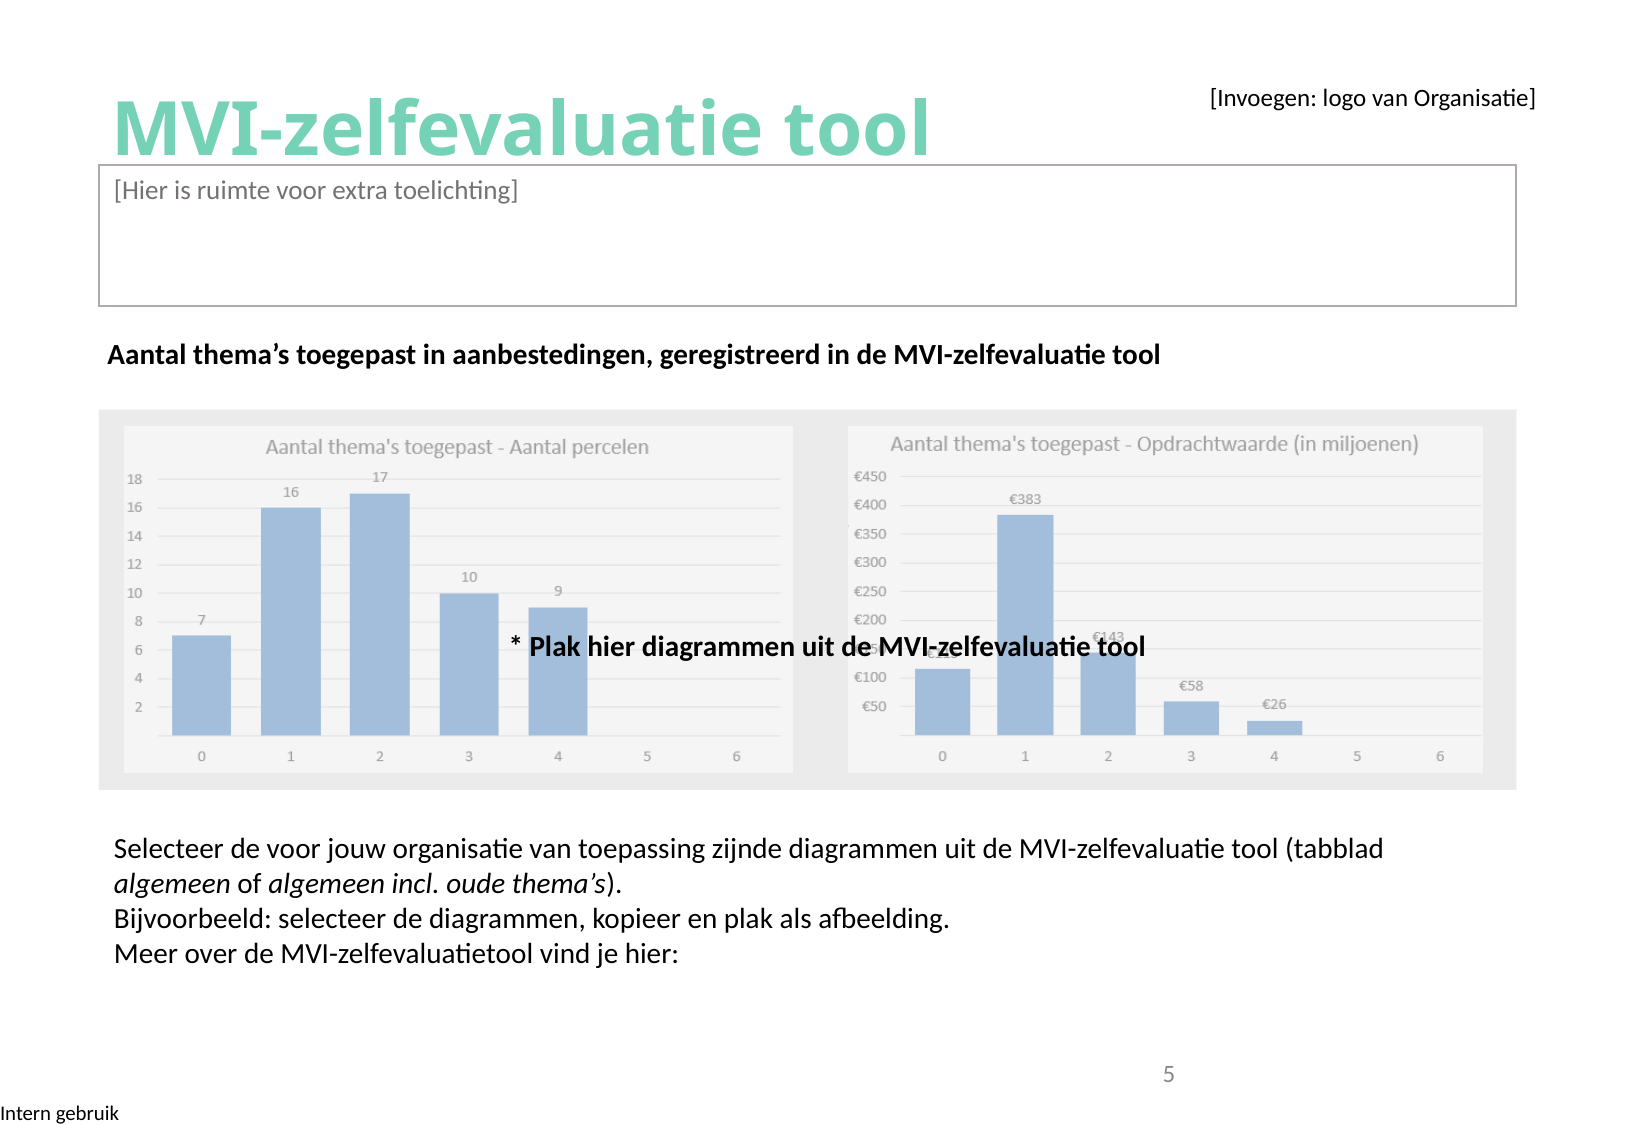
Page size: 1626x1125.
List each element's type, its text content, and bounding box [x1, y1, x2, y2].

text_box [99, 410, 1516, 620]
picture [124, 426, 793, 620]
text_box MVI-zelfevaluatie tool [98, 28, 1613, 179]
text_box [99, 671, 1516, 790]
picture [848, 426, 1483, 620]
picture [124, 671, 793, 773]
text_box Selecteer de voor jouw organisatie van toepassing zijnde diagrammen uit de MVI-zelfevaluatie tool (tabblad algemeen of algemeen incl. oude thema’s). Bijvoorbeeld: selecteer de diagrammen, kopieer en plak als afbeelding. Meer over de MVI-zelfevaluatietool vind je hier: MVI-zelfevaluatie tool | PIANOo - Expertisecentrum Aanbesteden [99, 822, 1516, 963]
picture [848, 671, 1483, 773]
text_box Aantal thema’s toegepast in aanbestedingen, geregistreerd in de MVI-zelfevaluatie tool [92, 328, 1510, 369]
text_box * Plak hier diagrammen uit de MVI-zelfevaluatie tool [15, 620, 1625, 671]
text_box [Hier is ruimte voor extra toelichting] [99, 165, 1516, 306]
text_box 5 [1147, 1042, 1514, 1103]
